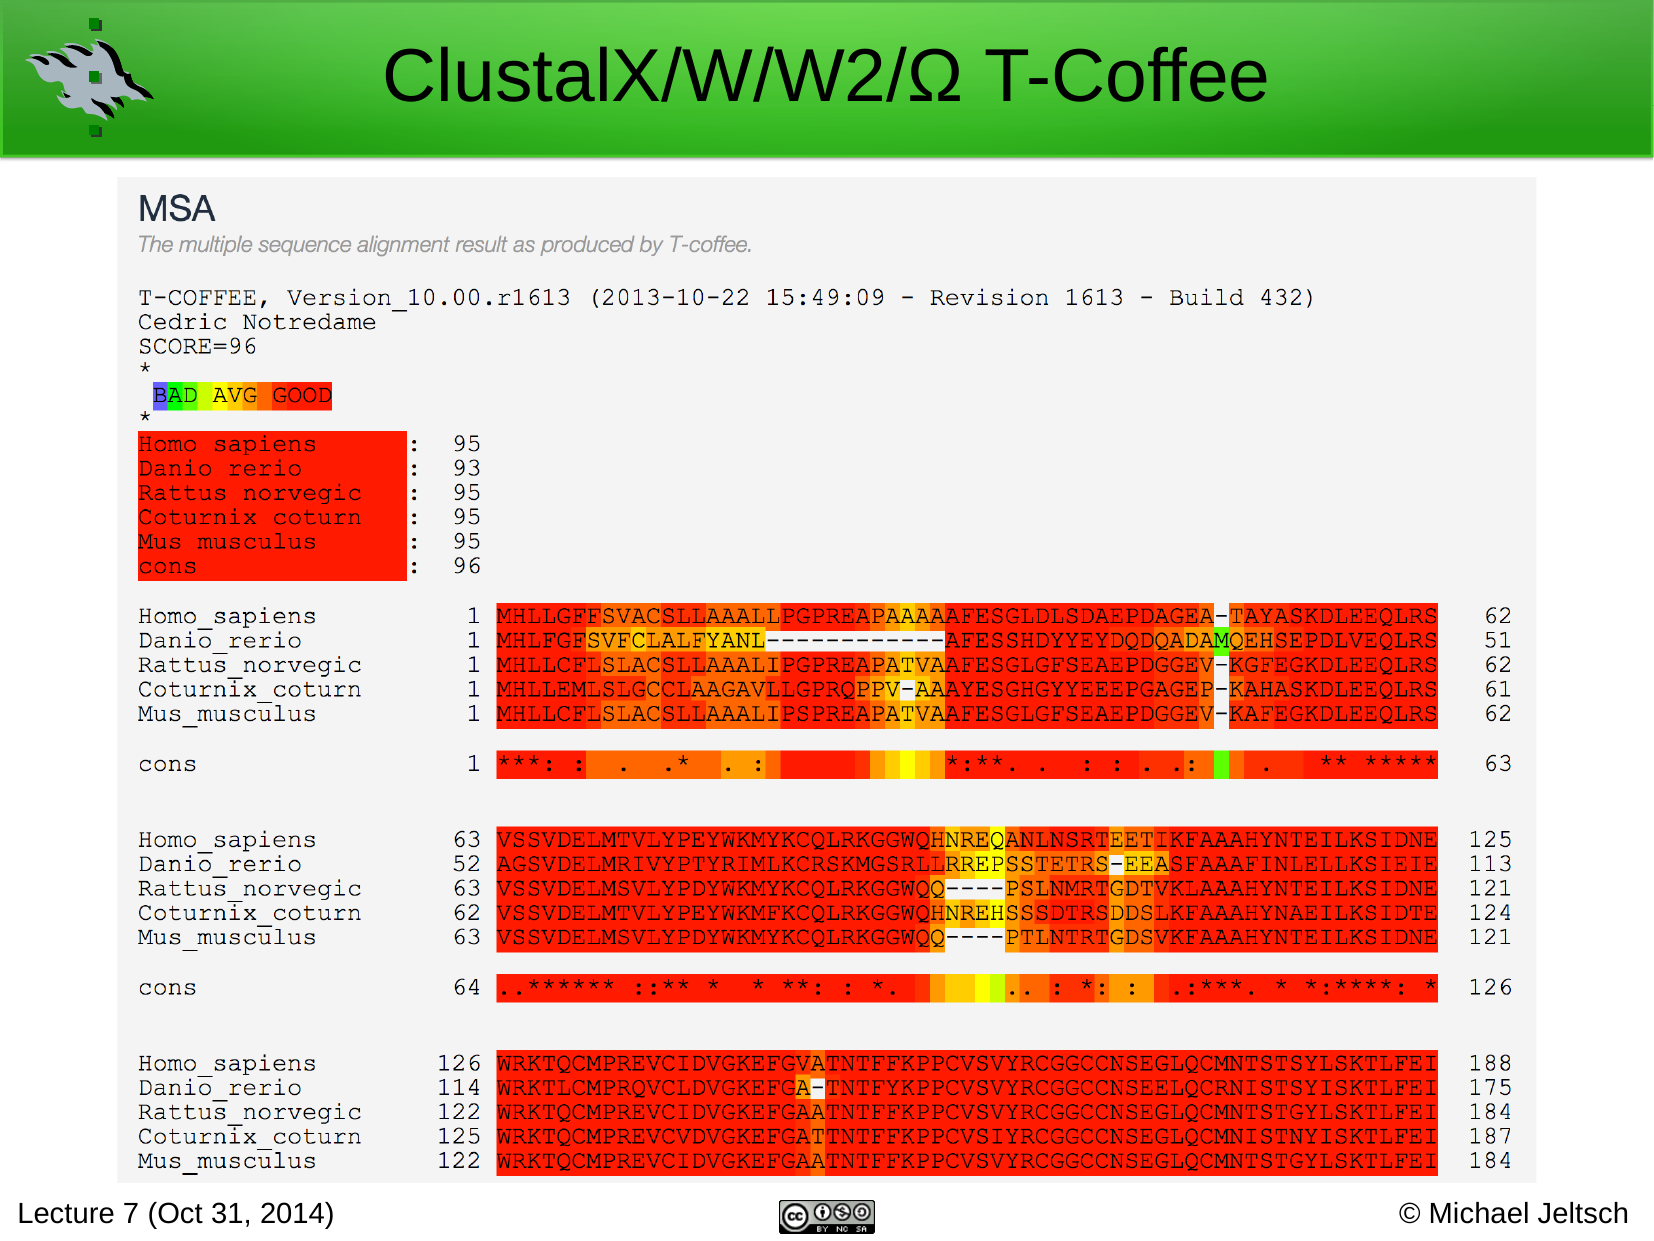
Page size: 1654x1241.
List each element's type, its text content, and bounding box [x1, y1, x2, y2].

picture [779, 1200, 875, 1234]
title ClustalX/W/W2/Ω T-Coffee [206, 30, 1448, 121]
picture [117, 177, 1537, 1183]
